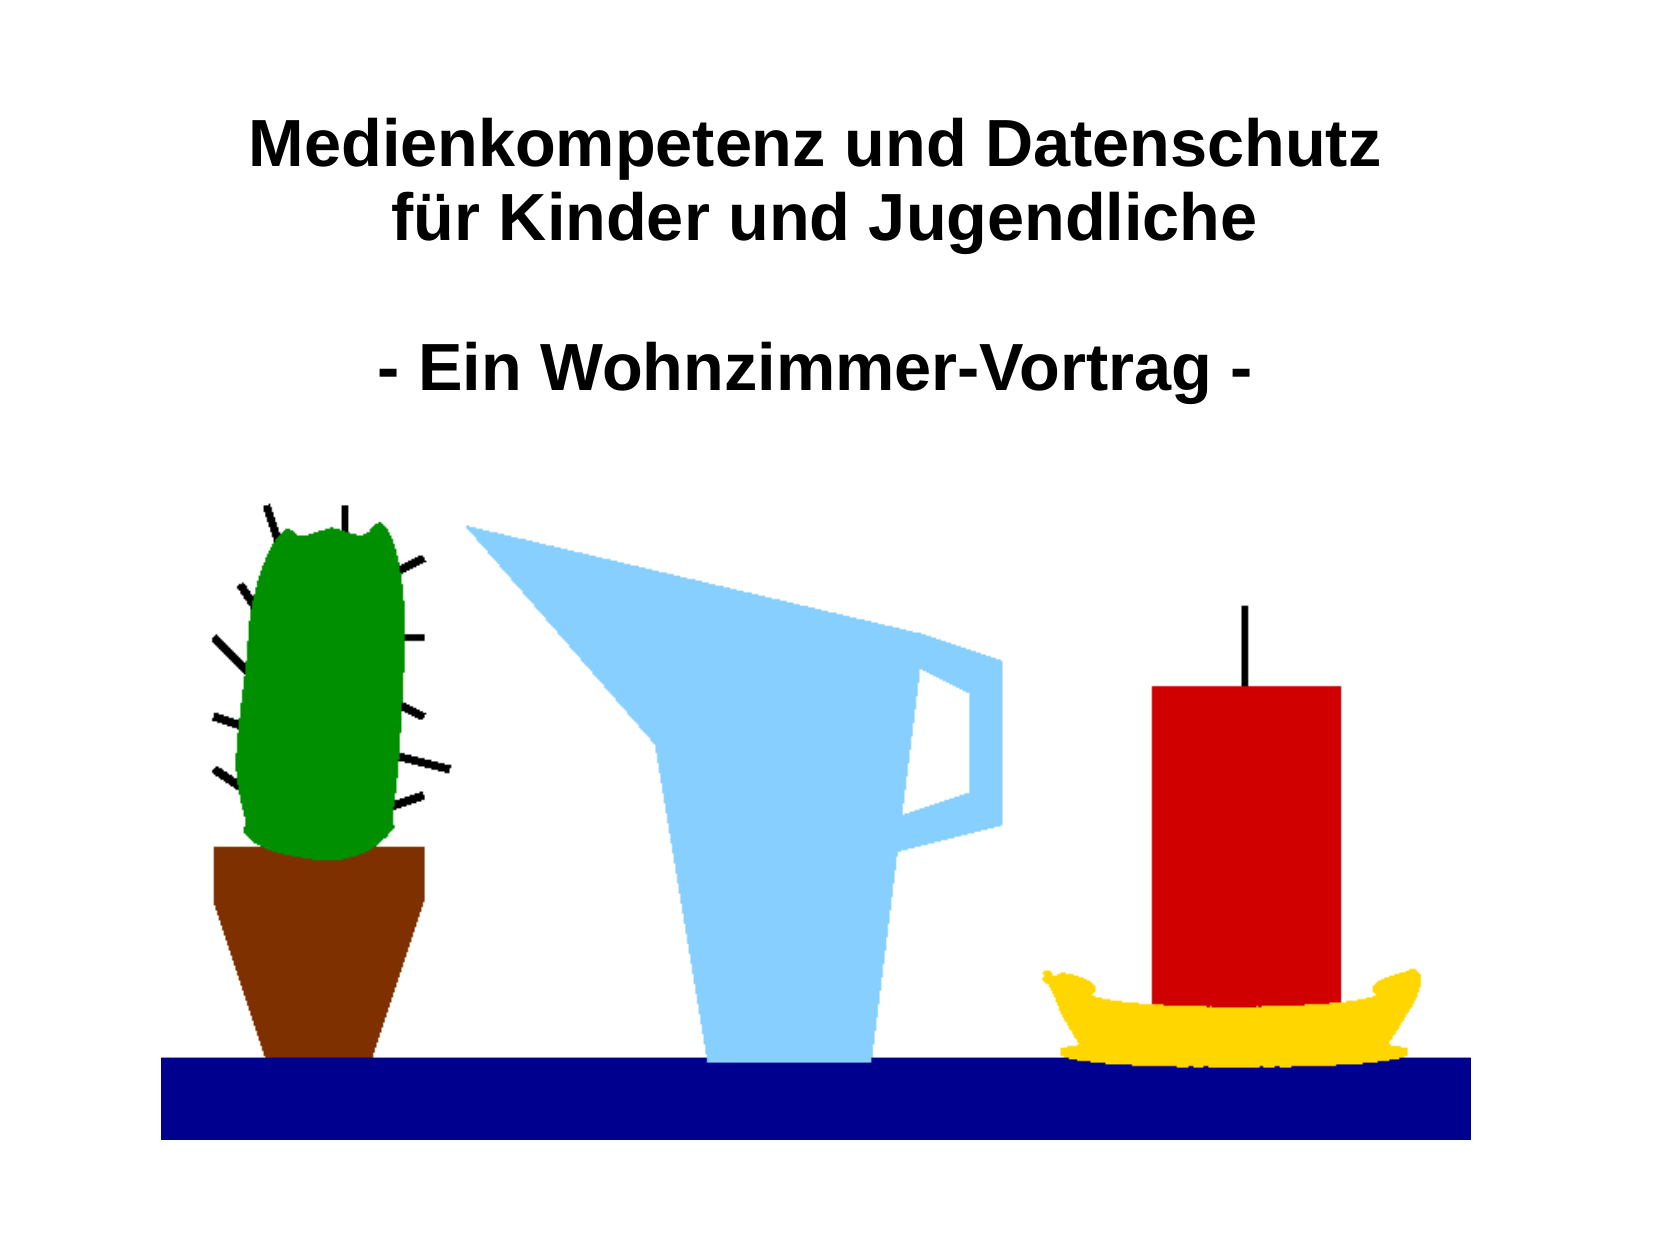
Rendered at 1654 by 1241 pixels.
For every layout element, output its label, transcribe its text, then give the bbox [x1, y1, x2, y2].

picture [161, 499, 1471, 1141]
subtitle Medienkompetenz und Datenschutz für Kinder und Jugendliche - Ein Wohnzimmer-Vortrag - [75, 60, 1576, 451]
